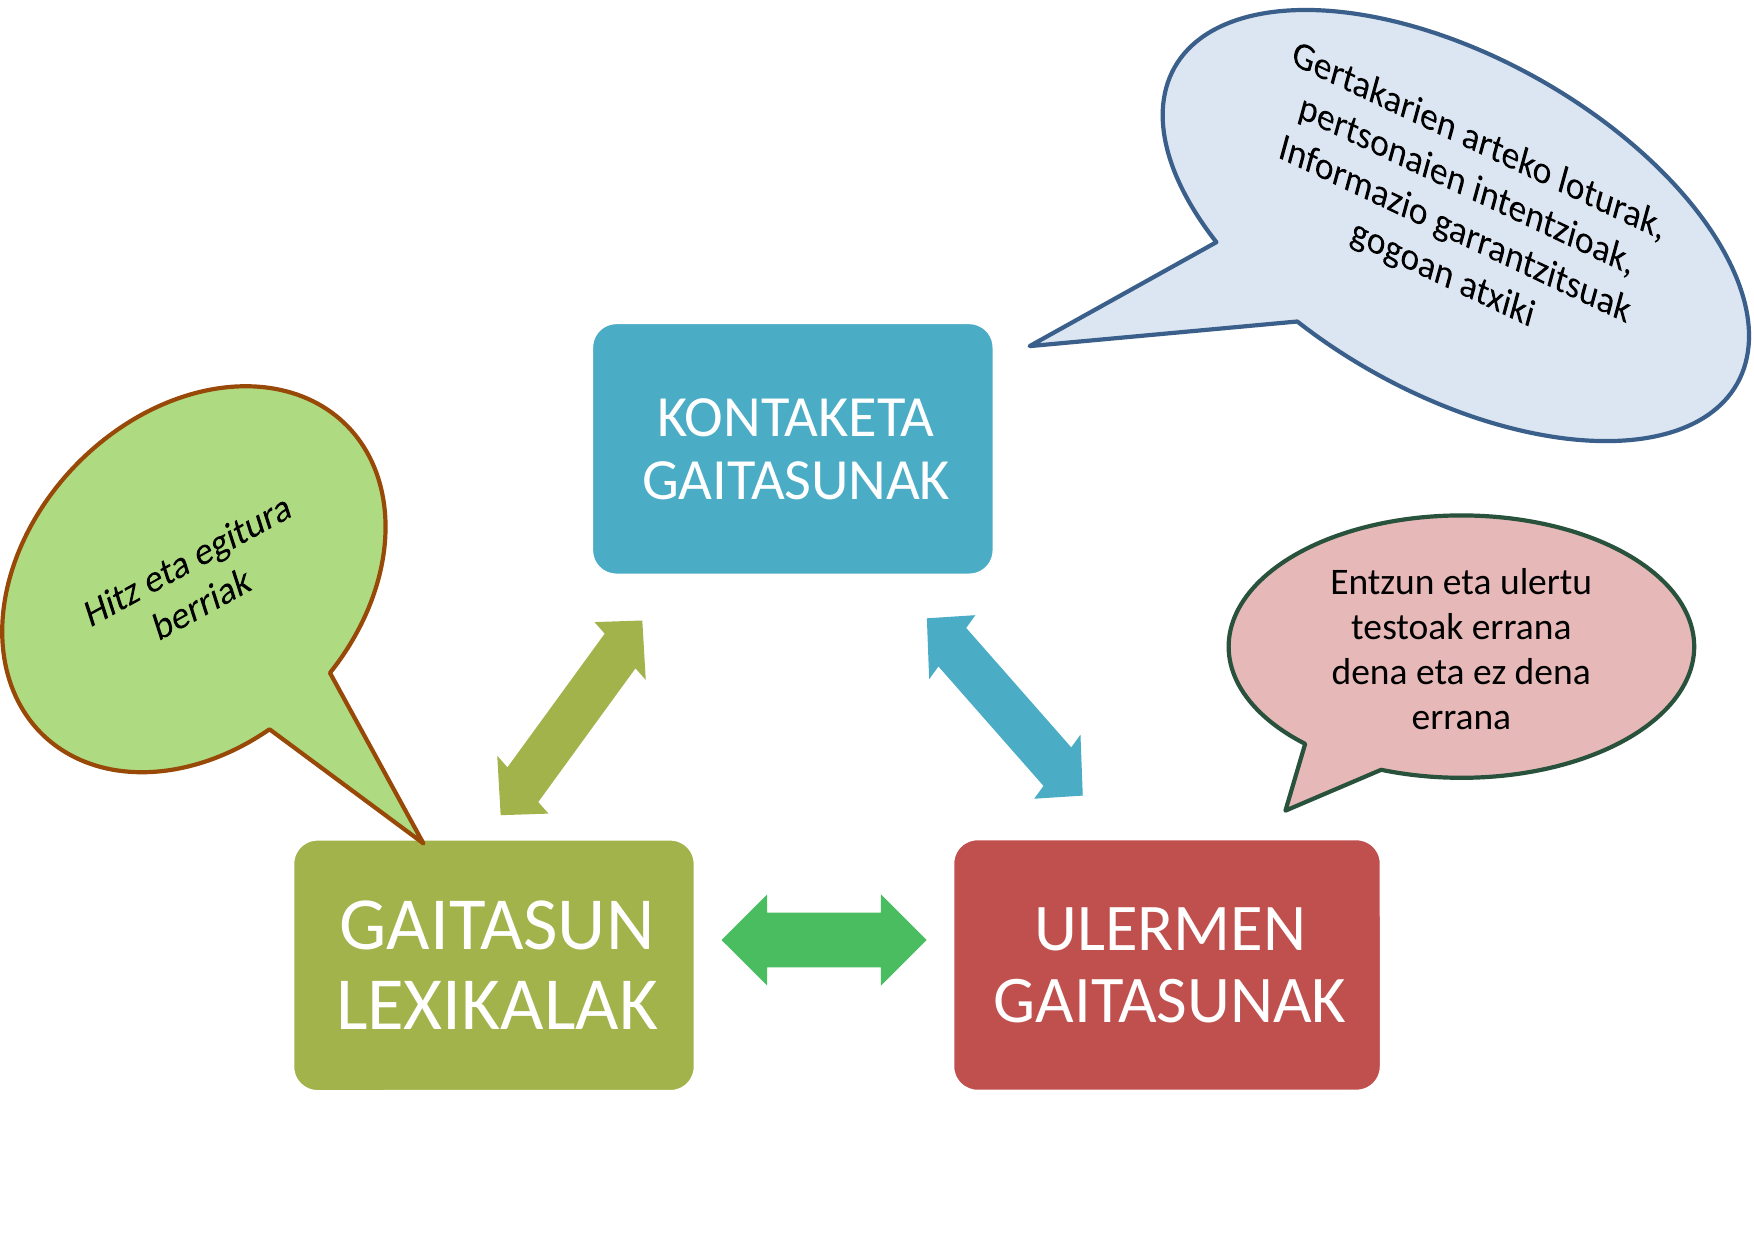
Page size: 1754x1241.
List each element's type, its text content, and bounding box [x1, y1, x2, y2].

text_box [497, 620, 646, 816]
text_box [926, 615, 1083, 799]
text_box Entzun eta ulertu testoak errana dena eta ez dena errana [1228, 515, 1695, 811]
text_box Hitz eta egitura berriak [2, 386, 424, 844]
text_box GAITASUN LEXIKALAK [292, 838, 696, 1093]
text_box Gertakarien arteko loturak, pertsonaien intentzioak, Informazio garrantzitsuak gogoan atxiki [1029, 9, 1750, 442]
text_box KONTAKETA GAITASUNAK [591, 322, 995, 576]
text_box ULERMEN GAITASUNAK [952, 838, 1382, 1092]
text_box [721, 894, 927, 986]
